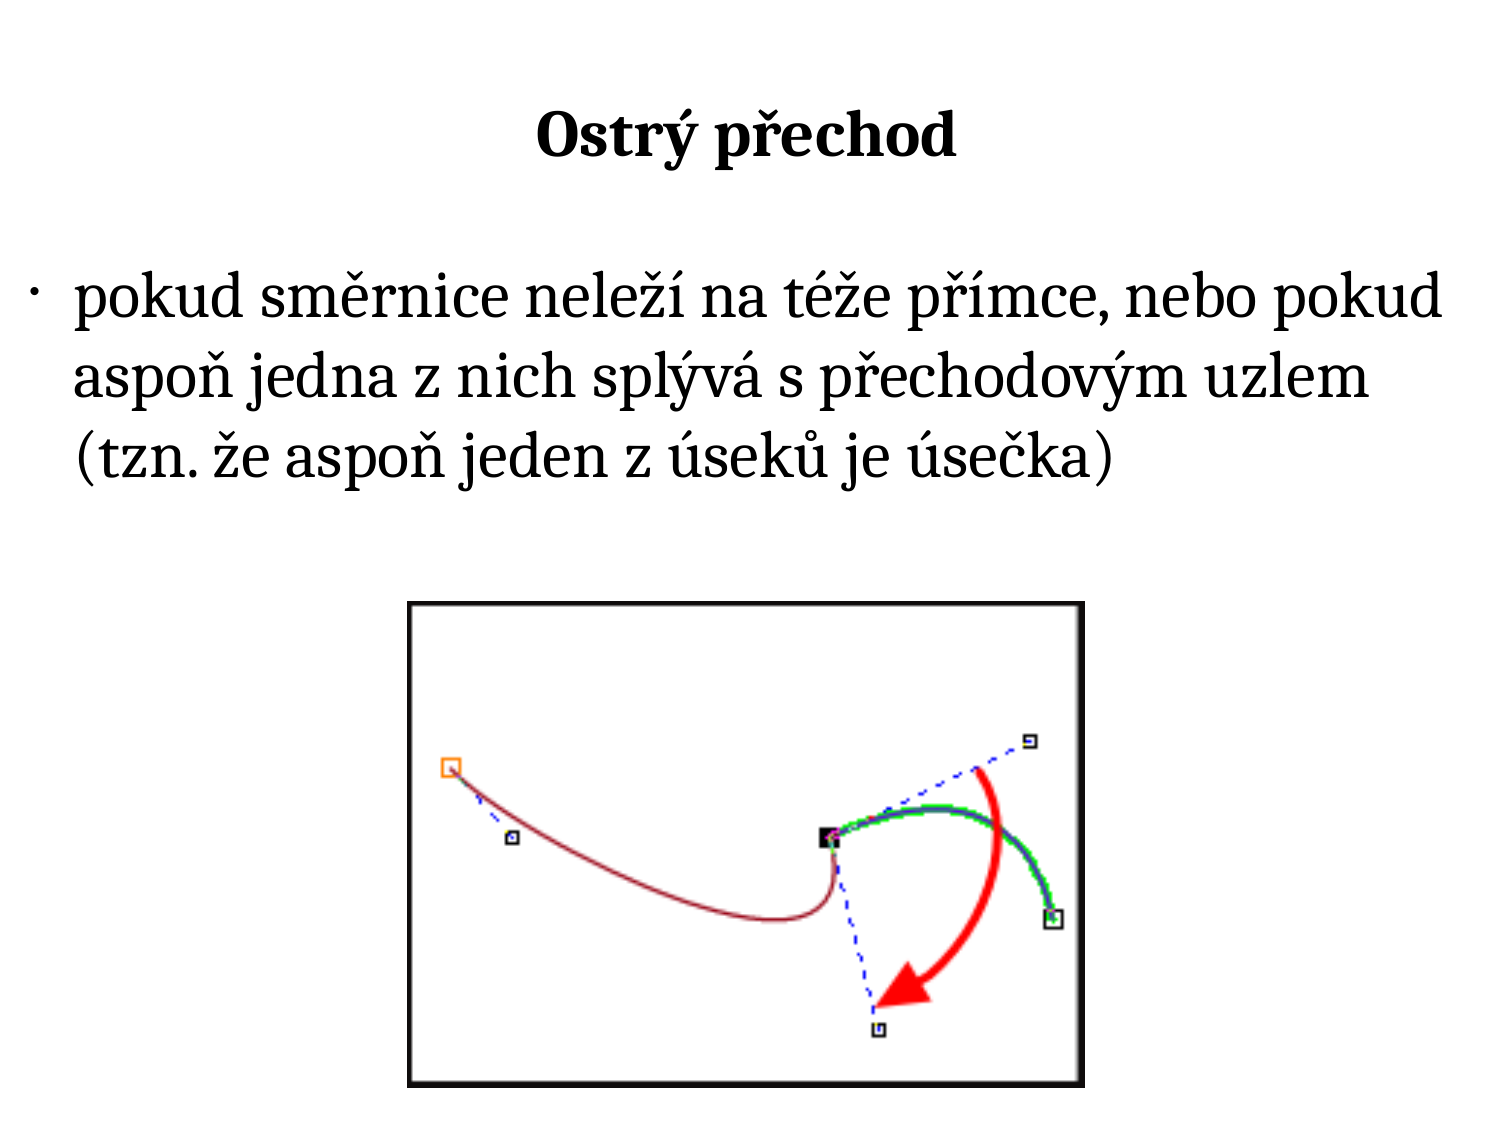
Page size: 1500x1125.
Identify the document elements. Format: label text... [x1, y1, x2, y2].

picture [407, 601, 1085, 1088]
text_box pokud směrnice neleží na téže přímce, nebo pokud aspoň jedna z nich splývá s přechodovým uzlem (tzn. že aspoň jeden z úseků je úsečka) [0, 243, 1500, 499]
text_box Ostrý přechod [0, 82, 1498, 177]
